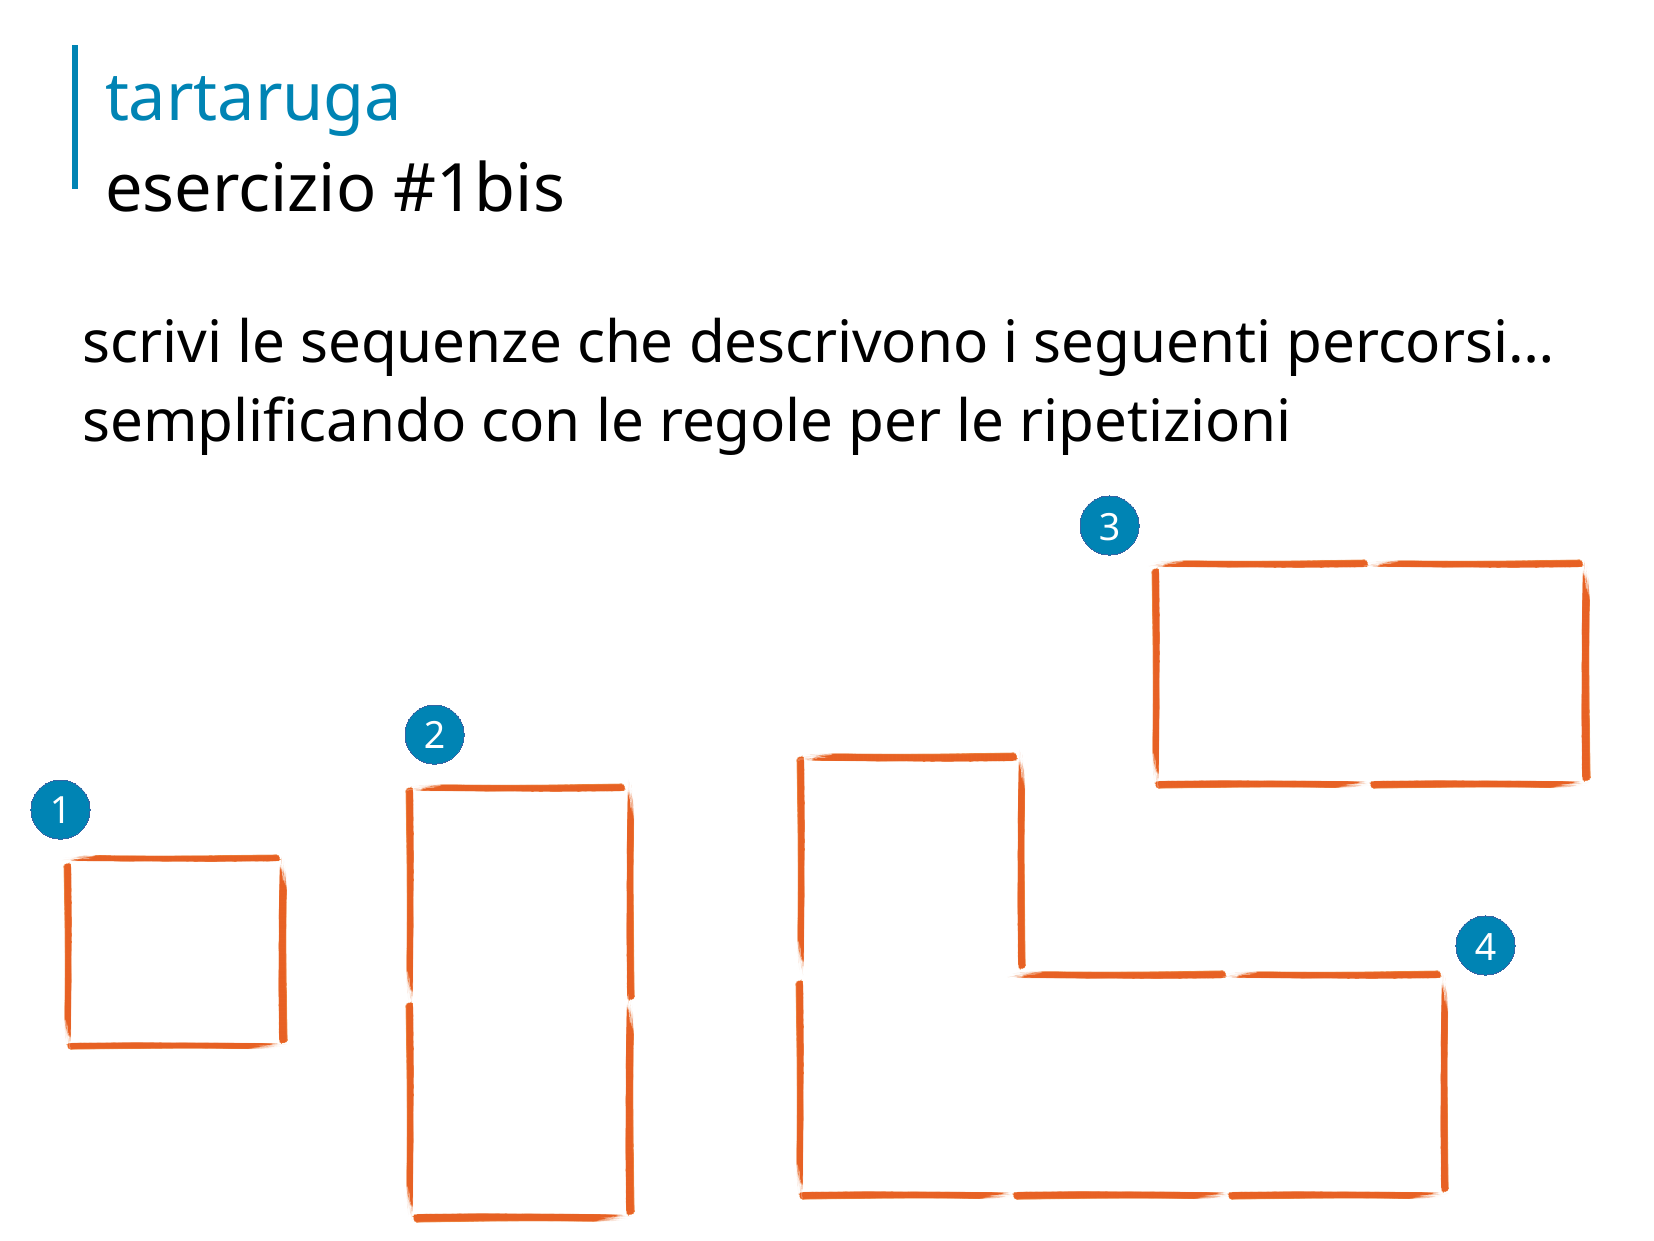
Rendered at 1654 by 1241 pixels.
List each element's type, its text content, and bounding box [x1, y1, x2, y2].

picture [1571, 559, 1591, 789]
picture [60, 855, 82, 1051]
picture [405, 1126, 635, 1223]
list scrivi le sequenze che descrivono i seguenti percorsi… semplificando con le regole per le ripetizioni [82, 300, 1571, 1126]
text_box 1 [30, 780, 82, 840]
title tartaruga esercizio #1bis [105, 49, 1571, 200]
picture [795, 1126, 1449, 1201]
